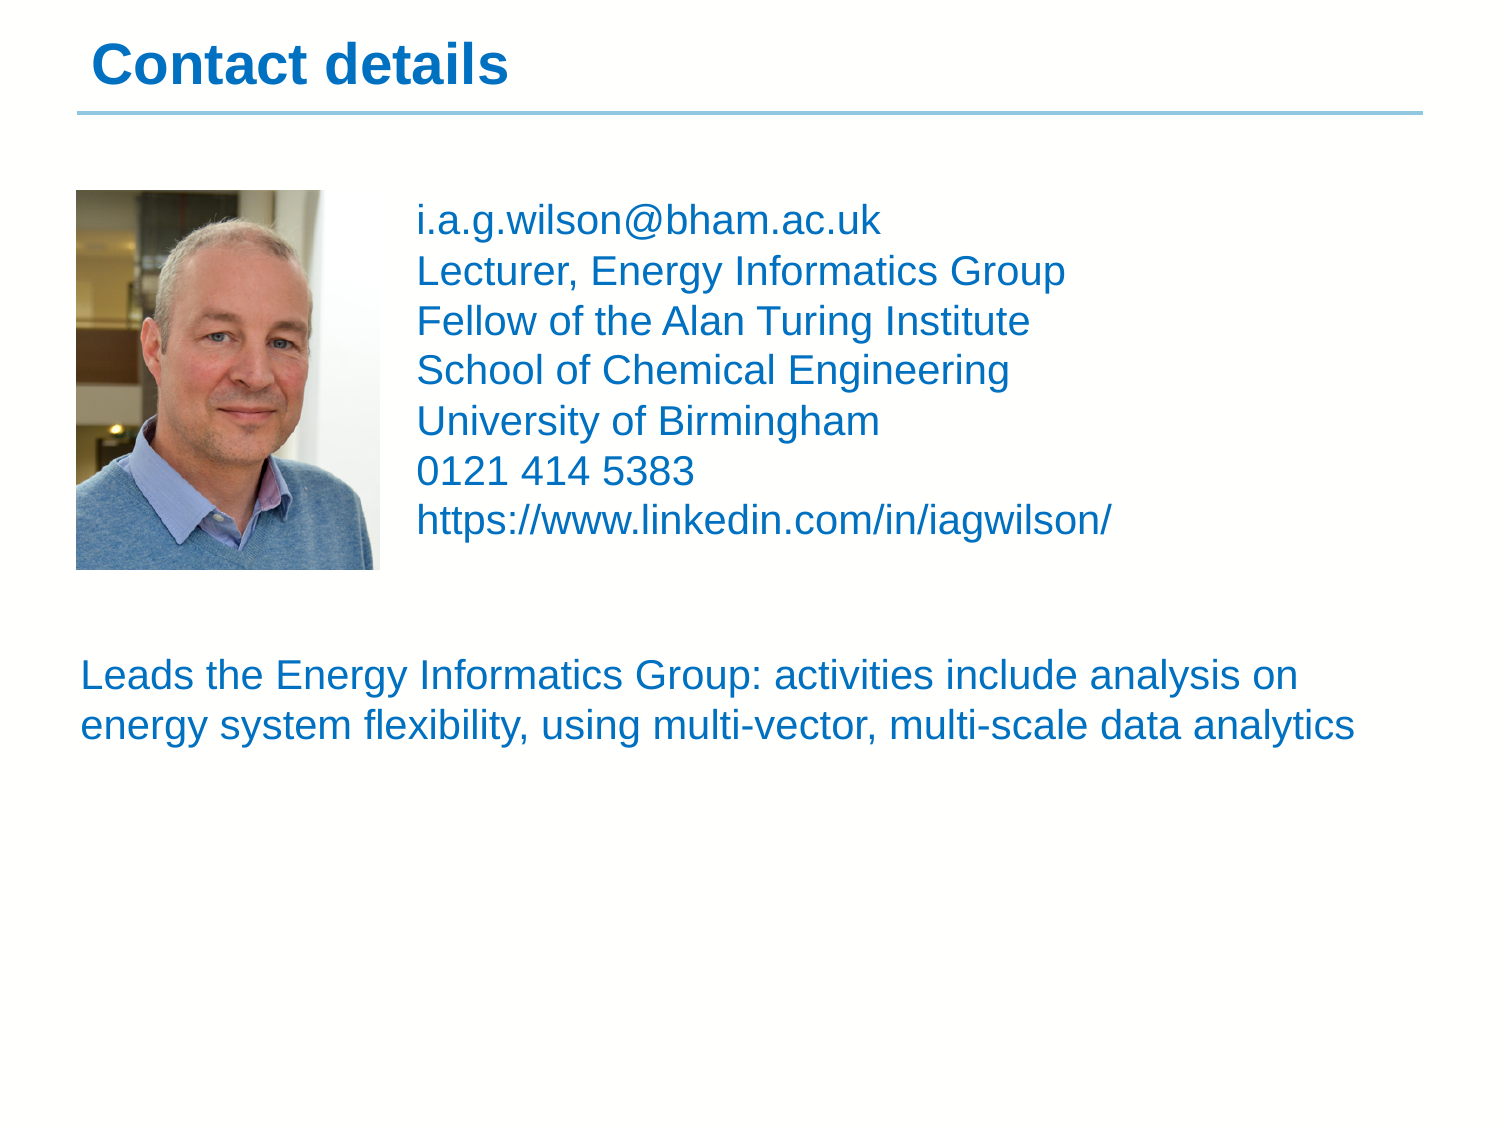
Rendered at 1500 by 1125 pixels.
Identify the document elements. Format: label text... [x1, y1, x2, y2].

text_box Leads the Energy Informatics Group: activities include analysis on energy system flexibility, using multi‐vector, multi‐scale data analytics [65, 640, 1448, 757]
picture [76, 190, 380, 570]
text_box Contact details [76, 19, 531, 105]
text_box i.a.g.wilson@bham.ac.uk Lecturer, Energy Informatics Group Fellow of the Alan Turing Institute School of Chemical Engineering University of Birmingham 0121 414 5383 https://www.linkedin.com/in/iagwilson/ [401, 185, 1442, 555]
